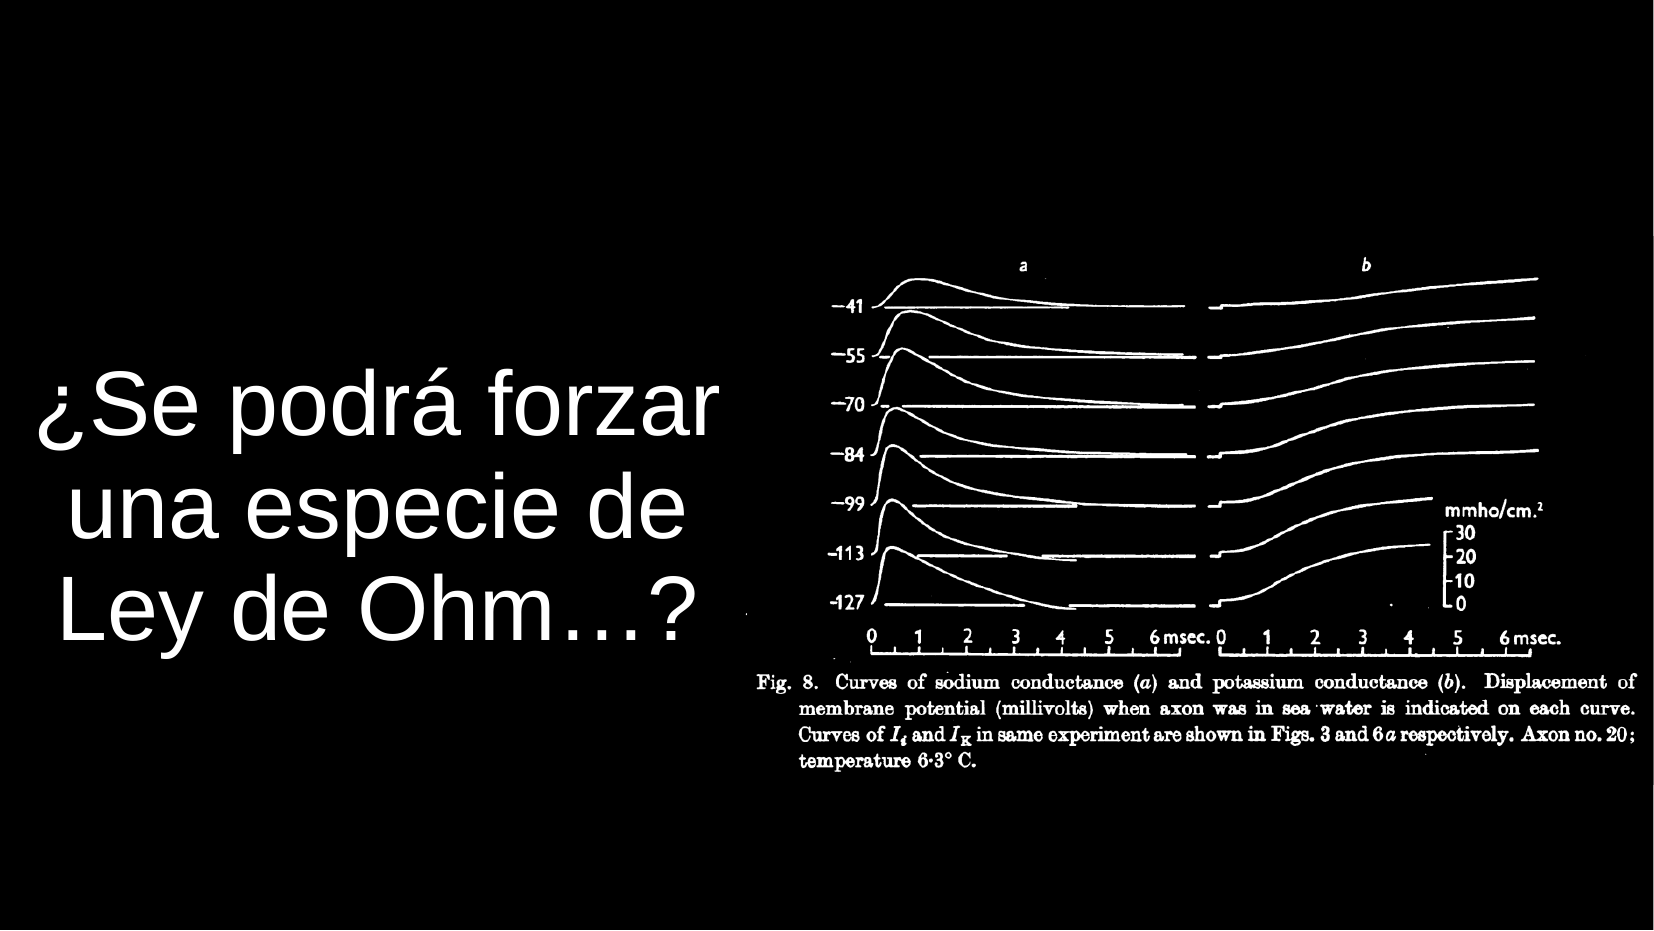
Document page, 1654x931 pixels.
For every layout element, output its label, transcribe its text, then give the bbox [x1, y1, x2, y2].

picture [738, 236, 1654, 785]
title ¿Se podrá forzar una especie de Ley de Ohm…? [17, 333, 738, 680]
